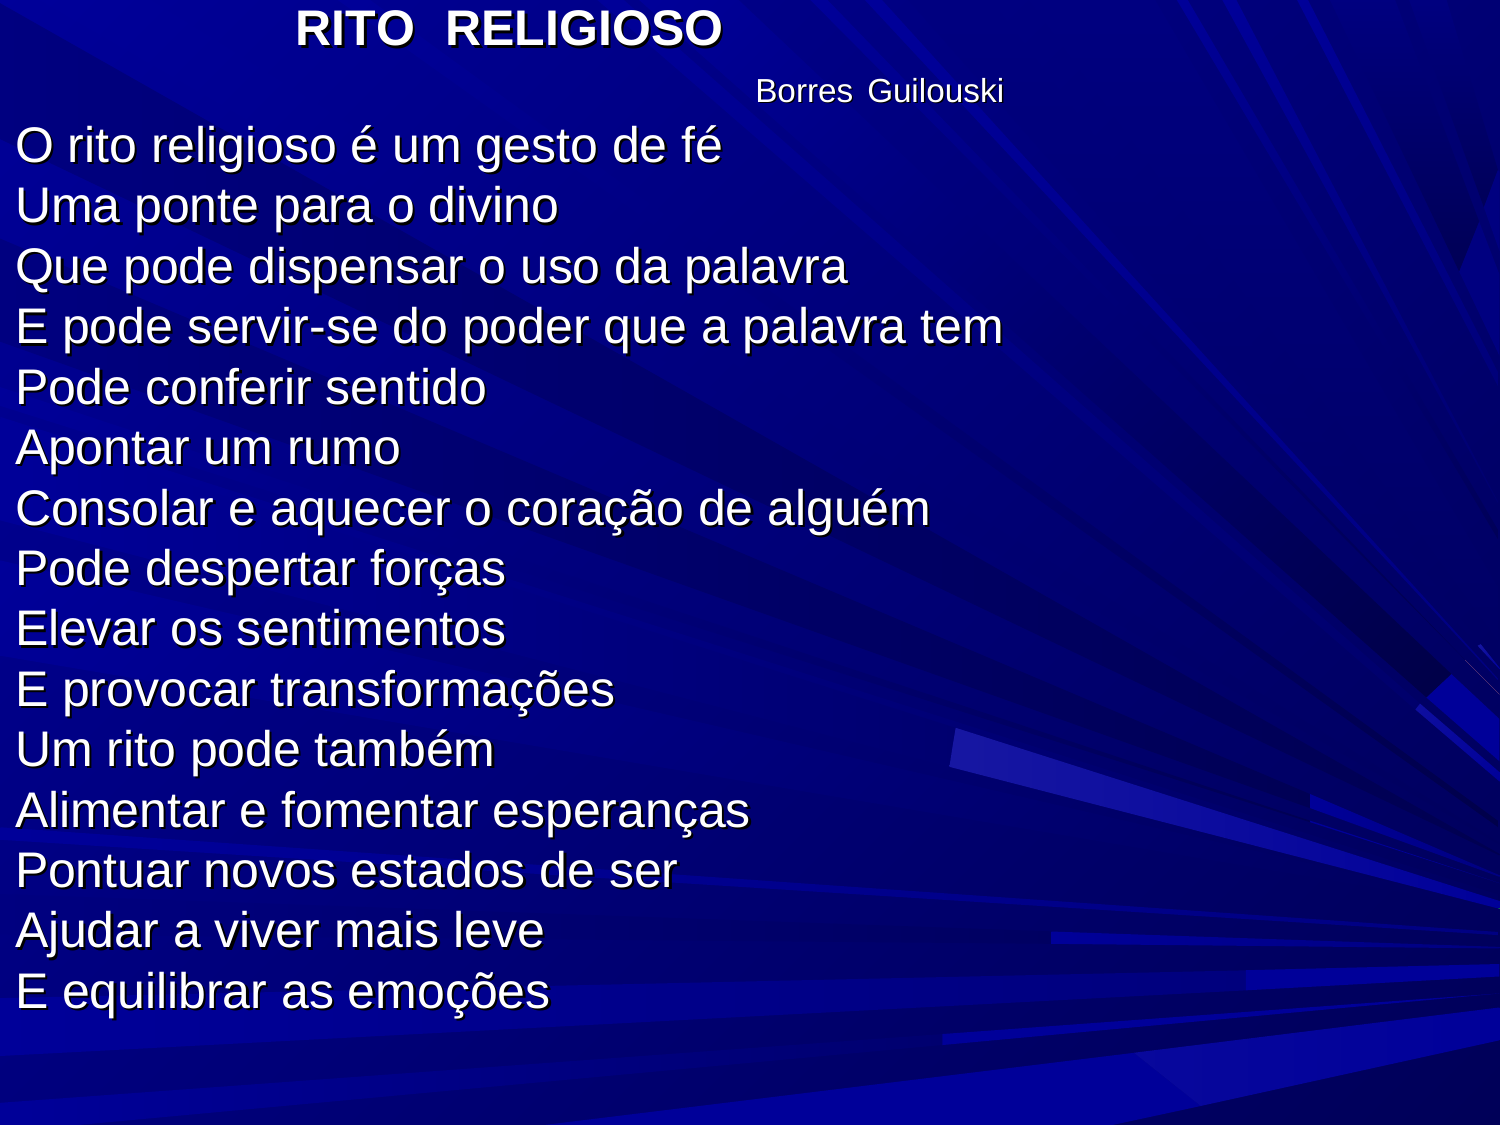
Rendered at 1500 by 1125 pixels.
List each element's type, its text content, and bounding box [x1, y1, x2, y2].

list RITO RELIGIOSO Borres Guilouski O rito religioso é um gesto de fé Uma ponte para o divino Que pode dispensar o uso da palavra E pode servir-se do poder que a palavra tem Pode conferir sentido Apontar um rumo Consolar e aquecer o coração de alguém Pode despertar forças Elevar os sentimentos E provocar transformações Um rito pode também Alimentar e fomentar esperanças Pontuar novos estados de ser Ajudar a viver mais leve E equilibrar as emoções [0, 0, 1020, 1125]
